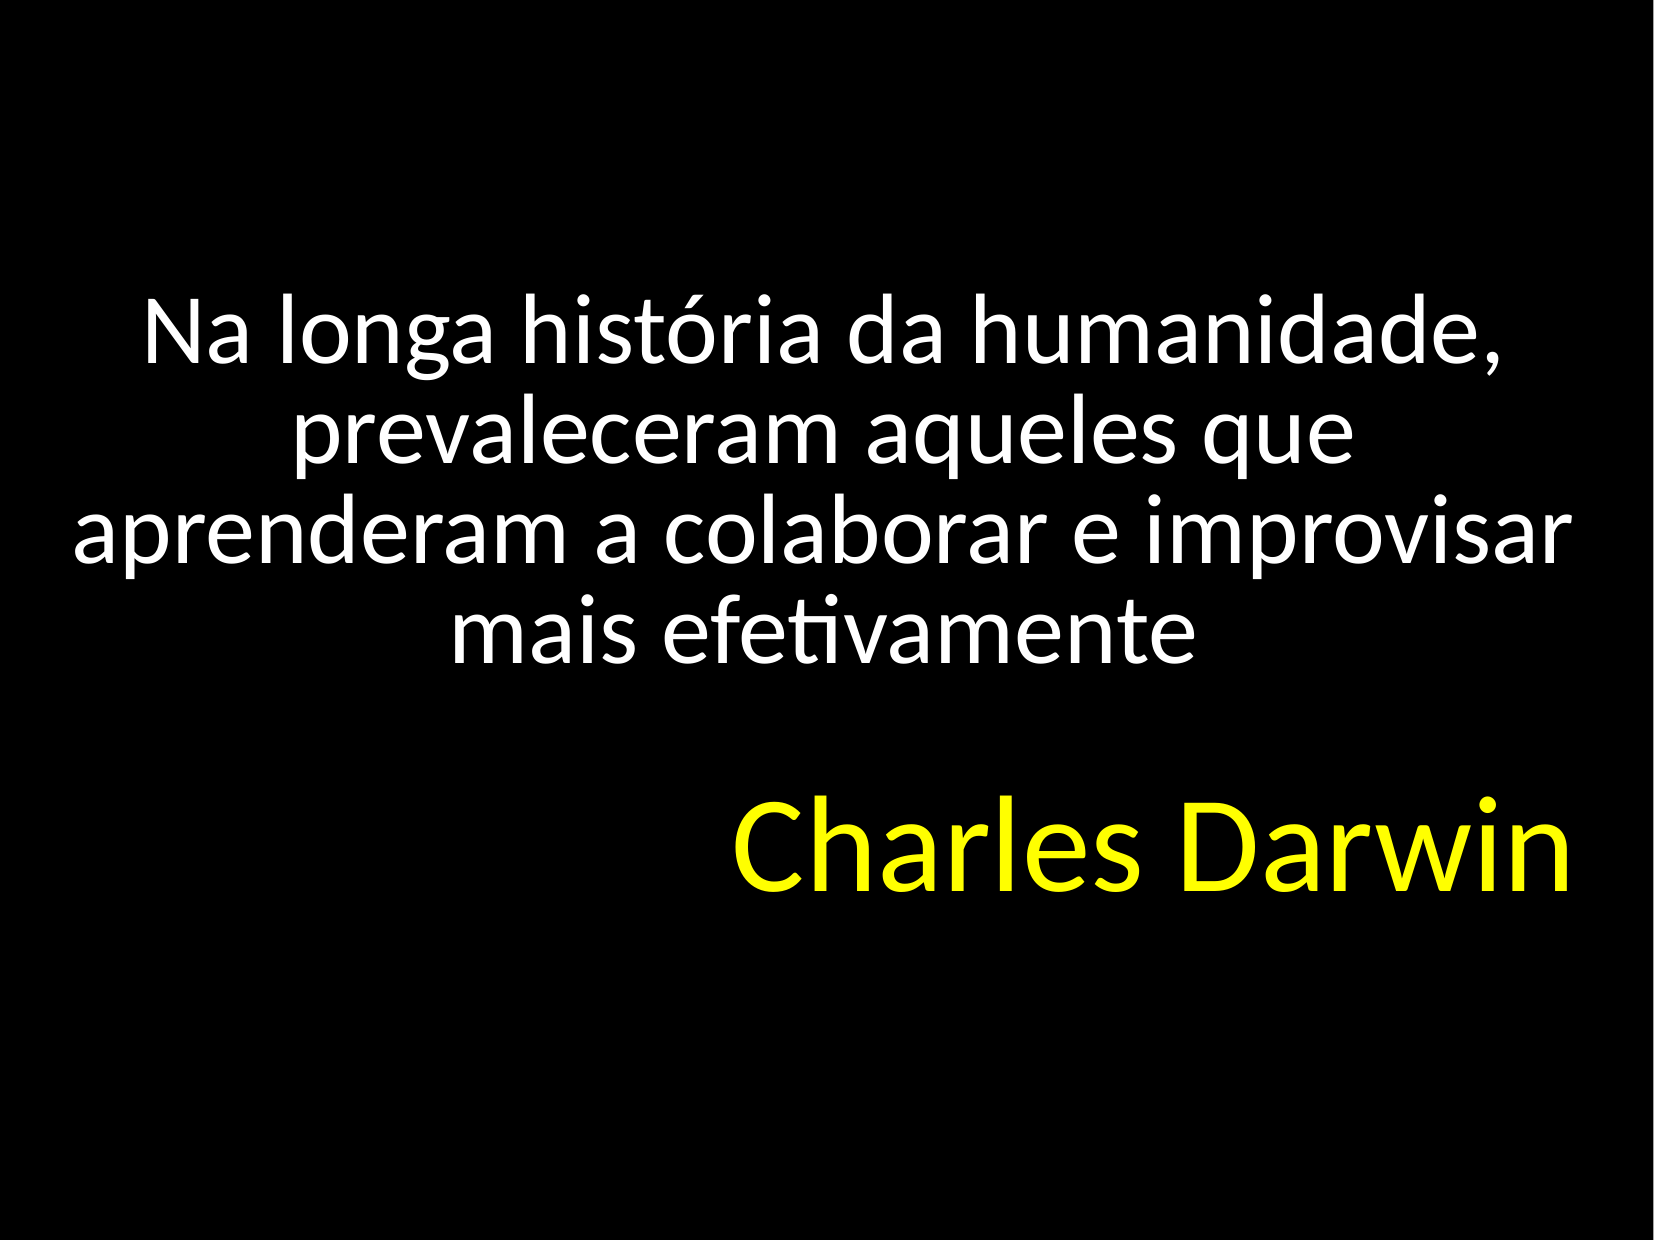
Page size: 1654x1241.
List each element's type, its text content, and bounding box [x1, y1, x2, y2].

subtitle Na longa história da humanidade, prevaleceram aqueles que aprenderam a colaborar e improvisar mais efetivamente Charles Darwin [70, 53, 1577, 1162]
